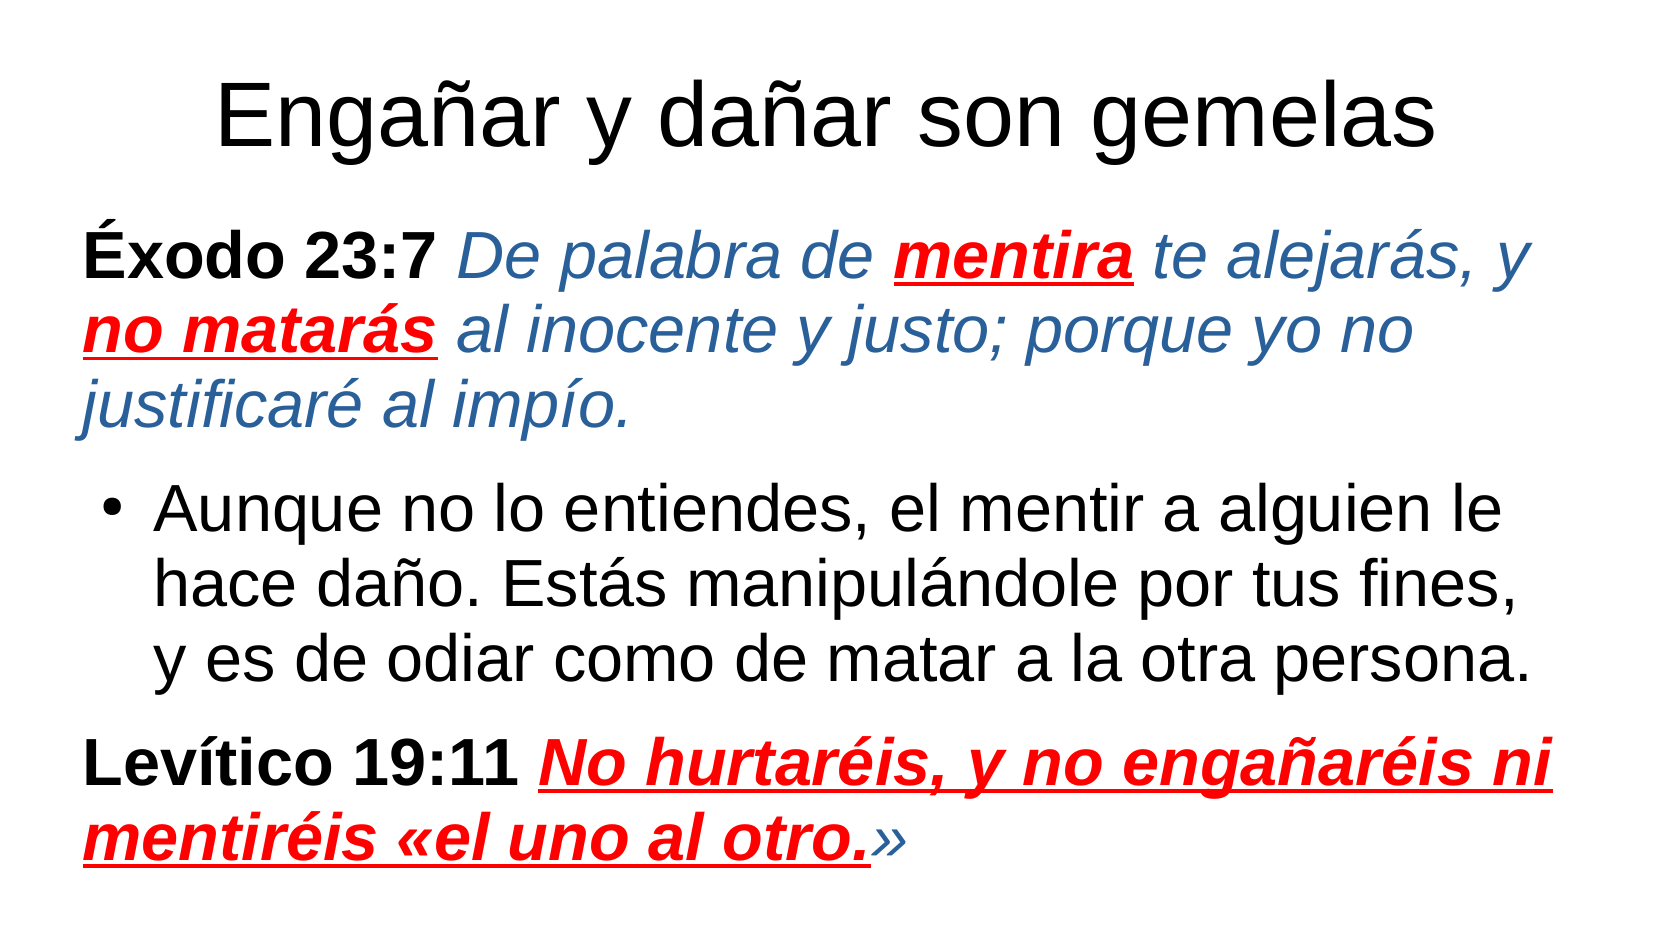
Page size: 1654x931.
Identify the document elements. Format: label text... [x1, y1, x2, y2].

title Engañar y dañar son gemelas [82, 37, 1571, 193]
list Éxodo 23:7 De palabra de mentira te alejarás, y no matarás al inocente y justo; porque yo no justificaré al impío. Aunque no lo entiendes, el mentir a alguien le hace daño. Estás manipulándole por tus fines, y es de odiar como de matar a la otra persona. Levítico 19:11 No hurtaréis, y no engañaréis ni mentiréis «el uno al otro.» [82, 217, 1571, 913]
